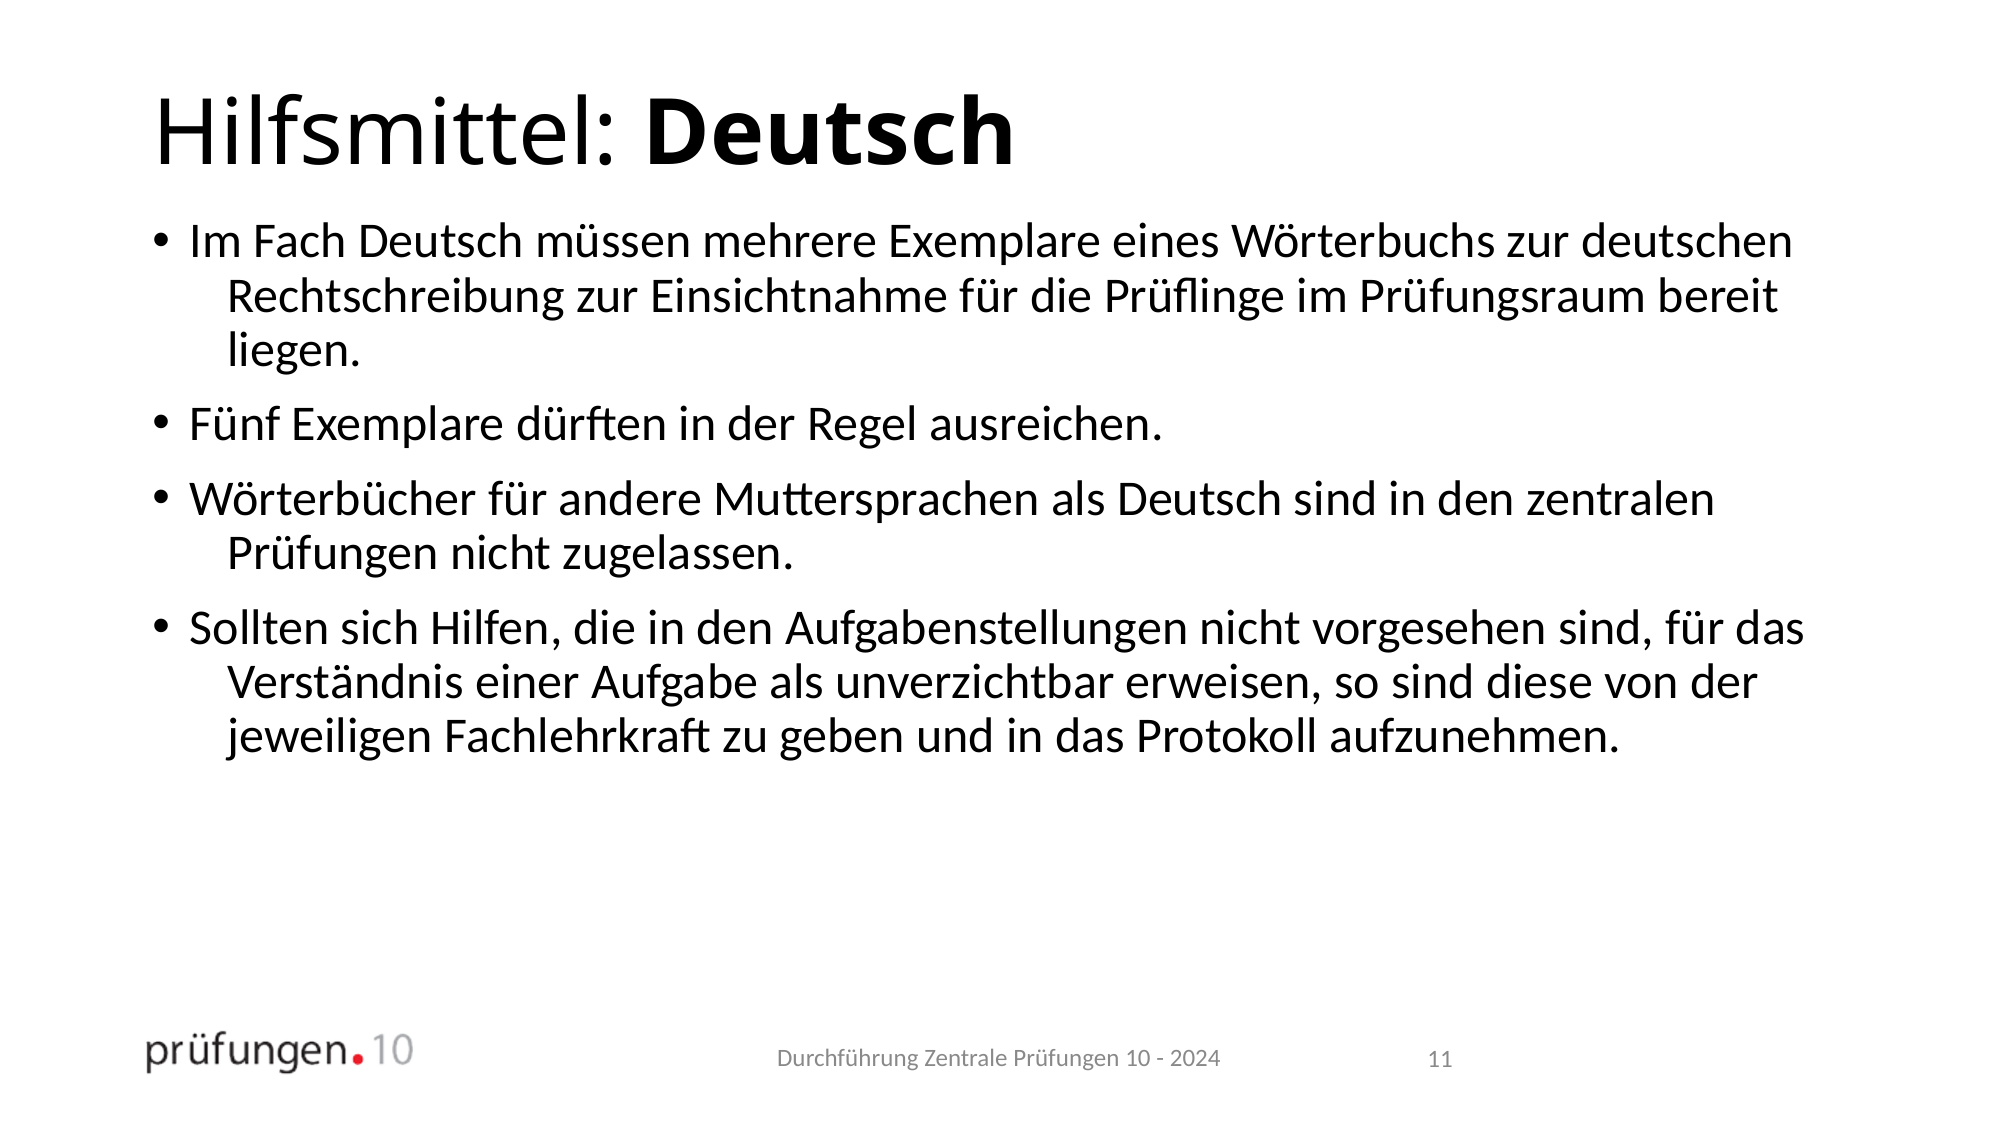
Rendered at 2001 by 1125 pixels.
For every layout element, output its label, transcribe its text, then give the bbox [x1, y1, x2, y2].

title Hilfsmittel: Deutsch [137, 77, 1863, 193]
list Im Fach Deutsch müssen mehrere Exemplare eines Wörterbuchs zur deutschen Rechtschreibung zur Einsichtnahme für die Prüflinge im Prüfungsraum bereit liegen. Fünf Exemplare dürften in der Regel ausreichen. Wörterbücher für andere Muttersprachen als Deutsch sind in den zentralen Prüfungen nicht zugelassen. Sollten sich Hilfen, die in den Aufgabenstellungen nicht vorgesehen sind, für das Verständnis einer Aufgabe als unverzichtbar erweisen, so sind diese von der jeweiligen Fachlehrkraft zu geben und in das Protokoll aufzunehmen. [137, 207, 1863, 1014]
text_box [1412, 1027, 1863, 1088]
